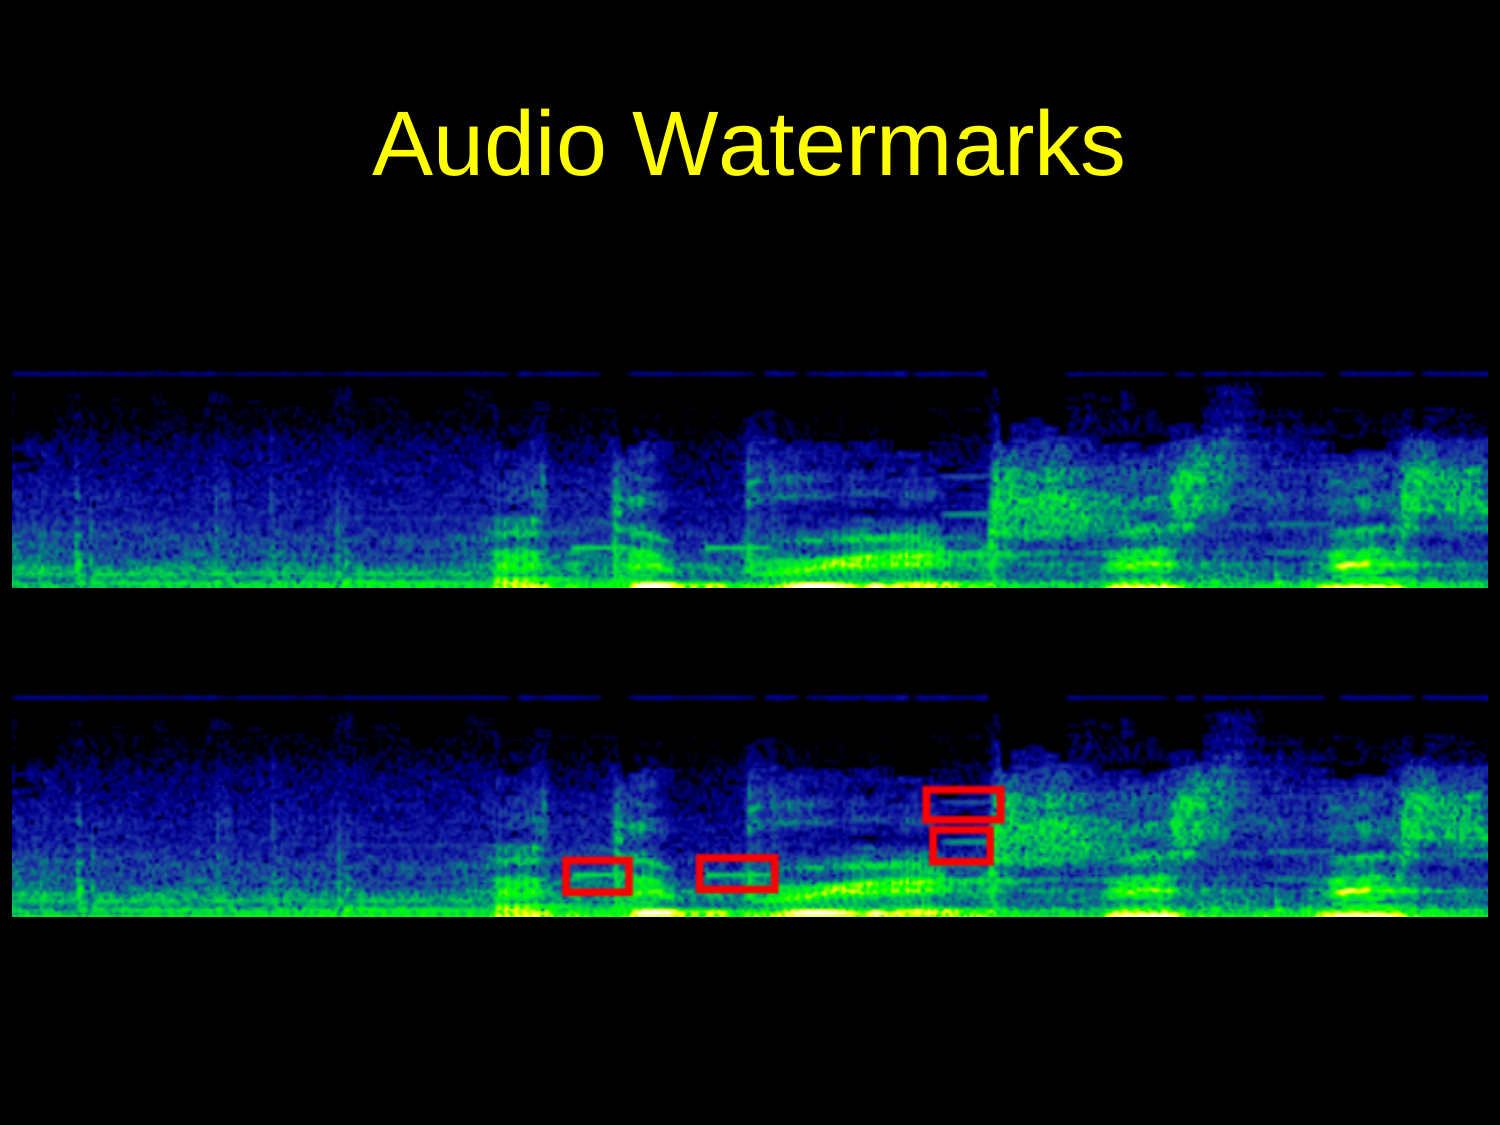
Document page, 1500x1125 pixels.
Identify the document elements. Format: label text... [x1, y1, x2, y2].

title Audio Watermarks [75, 45, 1426, 233]
picture [12, 612, 1488, 917]
picture [12, 292, 1488, 588]
